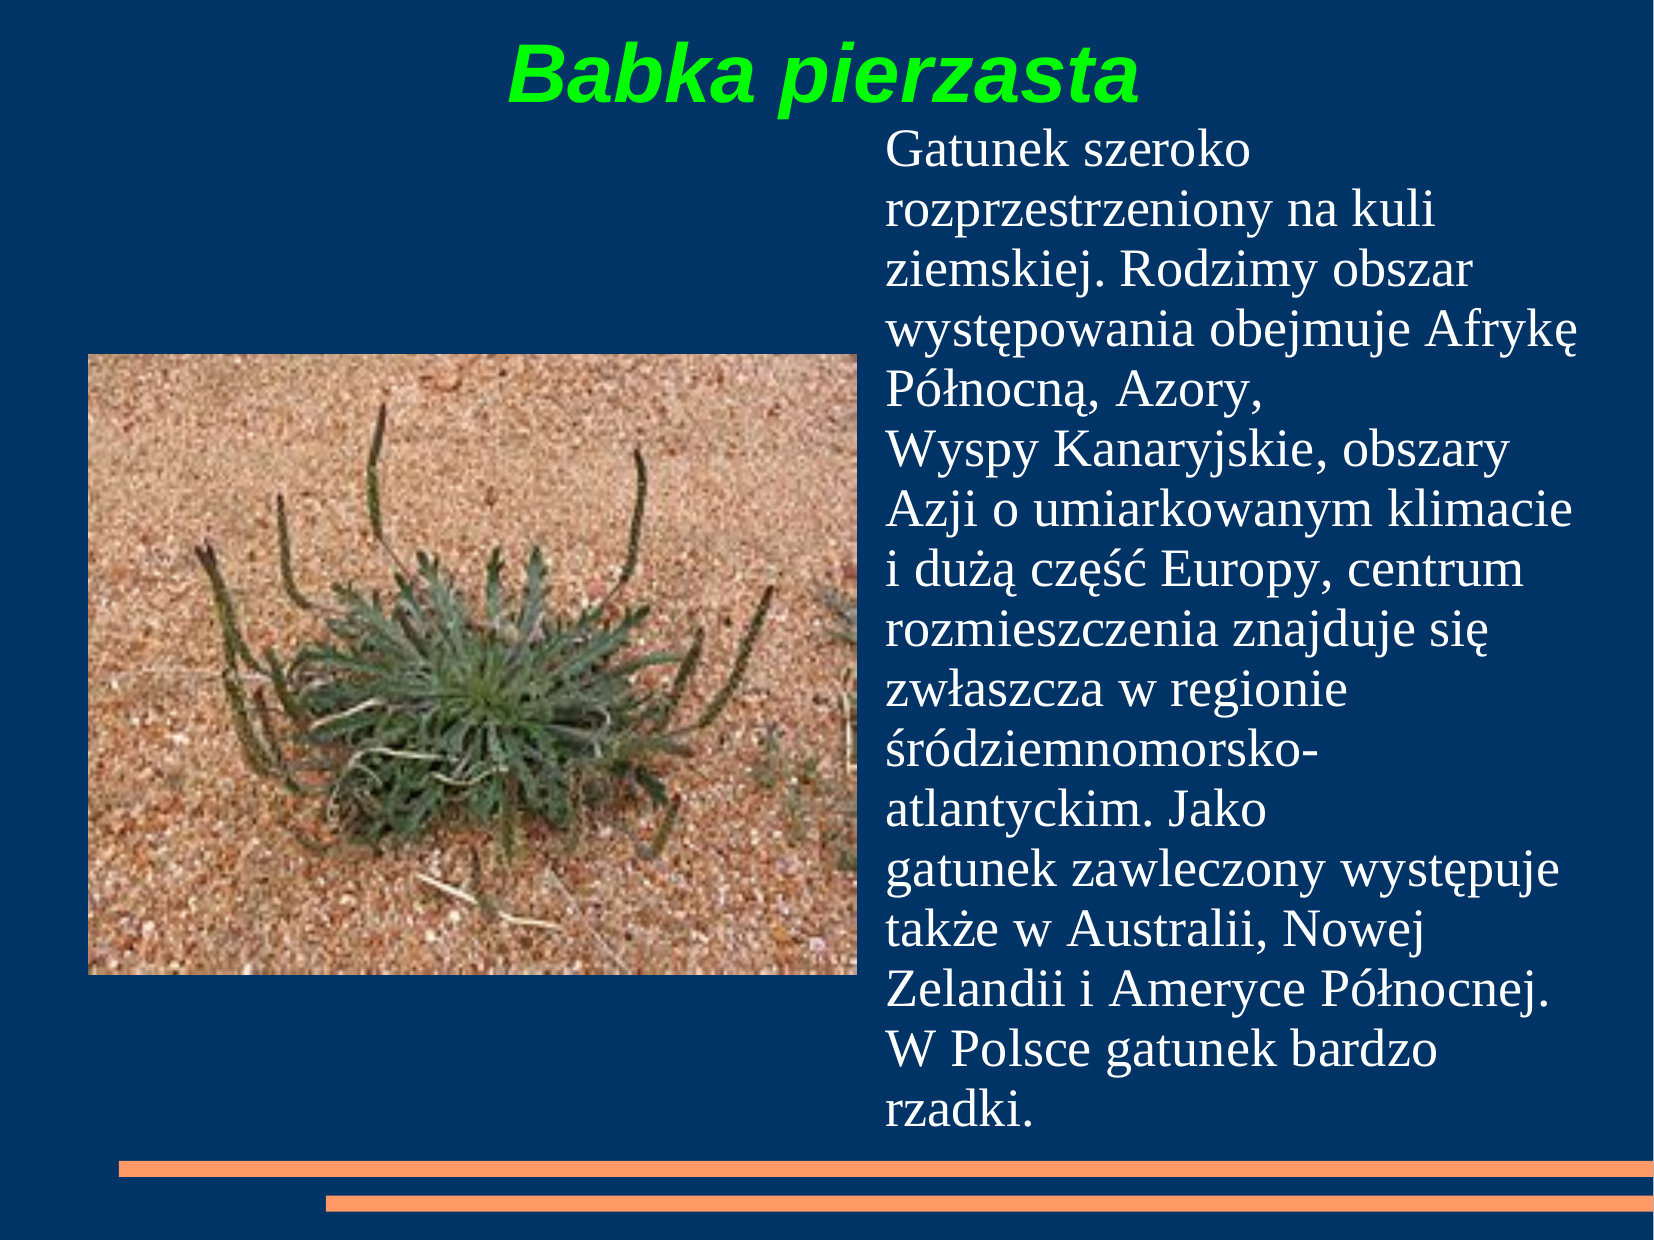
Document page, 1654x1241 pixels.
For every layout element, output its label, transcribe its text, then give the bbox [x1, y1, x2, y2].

title Babka pierzasta [118, 0, 1531, 178]
list Gatunek szeroko rozprzestrzeniony na kuli ziemskiej. Rodzimy obszar występowania obejmuje Afrykę Północną, Azory, Wyspy Kanaryjskie, obszary Azji o umiarkowanym klimacie i dużą część Europy, centrum rozmieszczenia znajduje się zwłaszcza w regionie śródziemnomorsko-atlantyckim. Jako gatunek zawleczony występuje także w Australii, Nowej Zelandii i Ameryce Północnej. W Polsce gatunek bardzo rzadki. [885, 118, 1589, 1156]
picture [88, 354, 857, 975]
